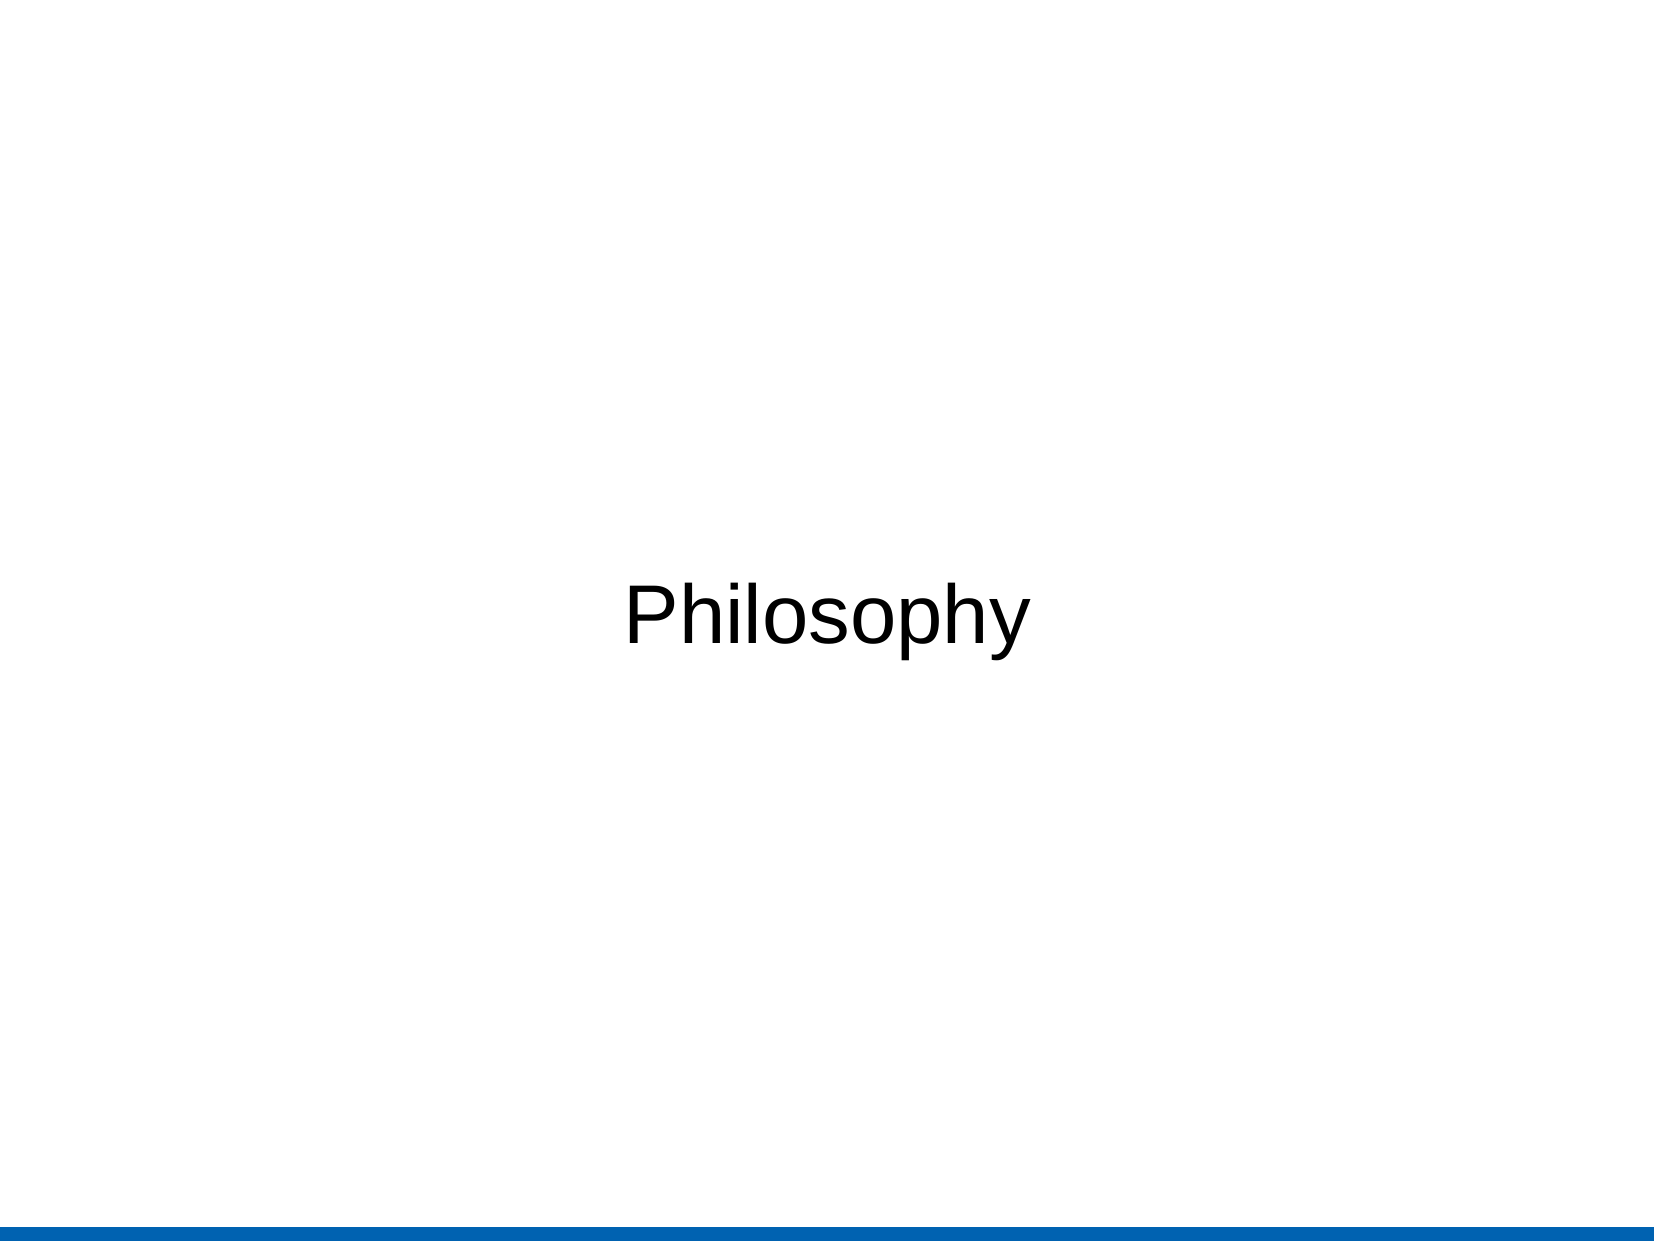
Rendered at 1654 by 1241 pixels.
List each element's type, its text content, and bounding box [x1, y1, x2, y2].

subtitle Philosophy [121, 110, 1534, 1119]
